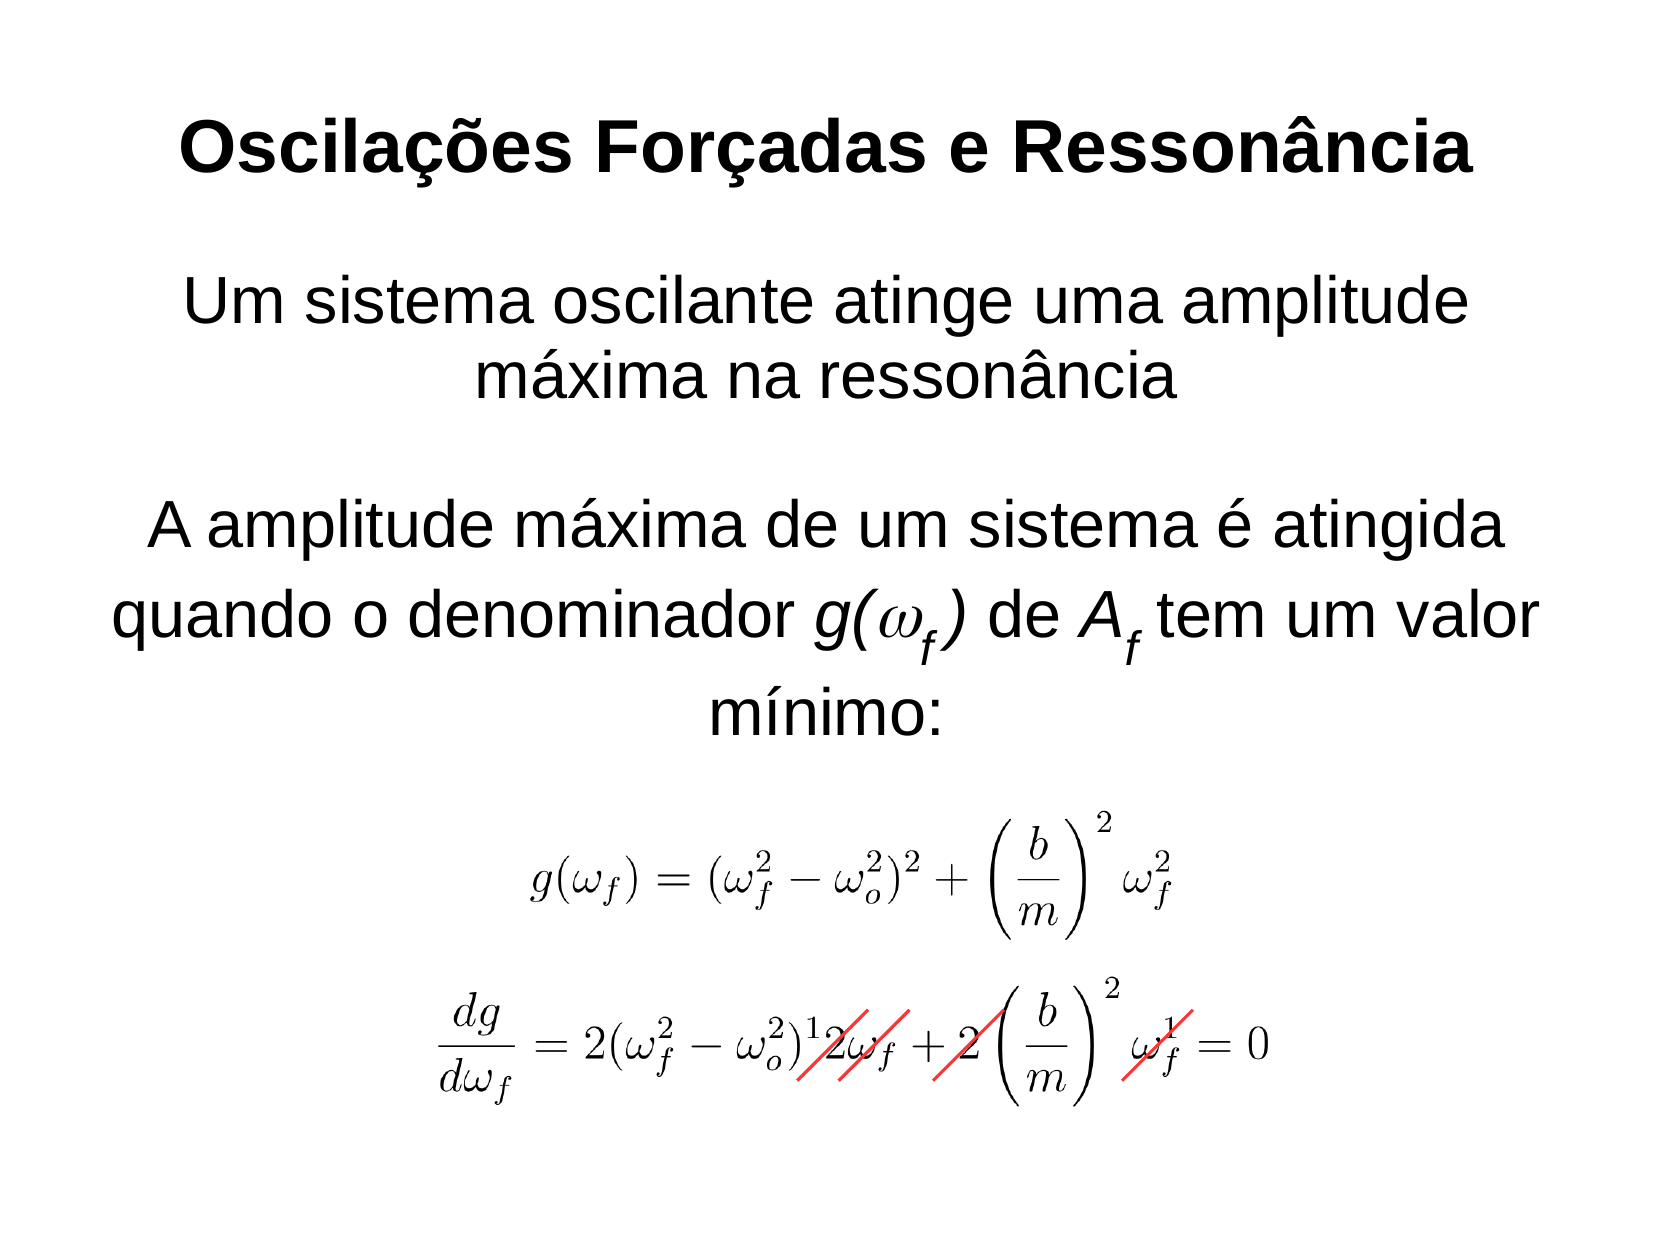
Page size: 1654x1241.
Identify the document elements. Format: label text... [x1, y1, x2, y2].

picture [395, 792, 1300, 1128]
subtitle Oscilações Forçadas e Ressonância Um sistema oscilante atinge uma amplitude máxima na ressonância A amplitude máxima de um sistema é atingida quando o denominador g(wf ) de Af tem um valor mínimo: [82, 96, 1571, 1057]
